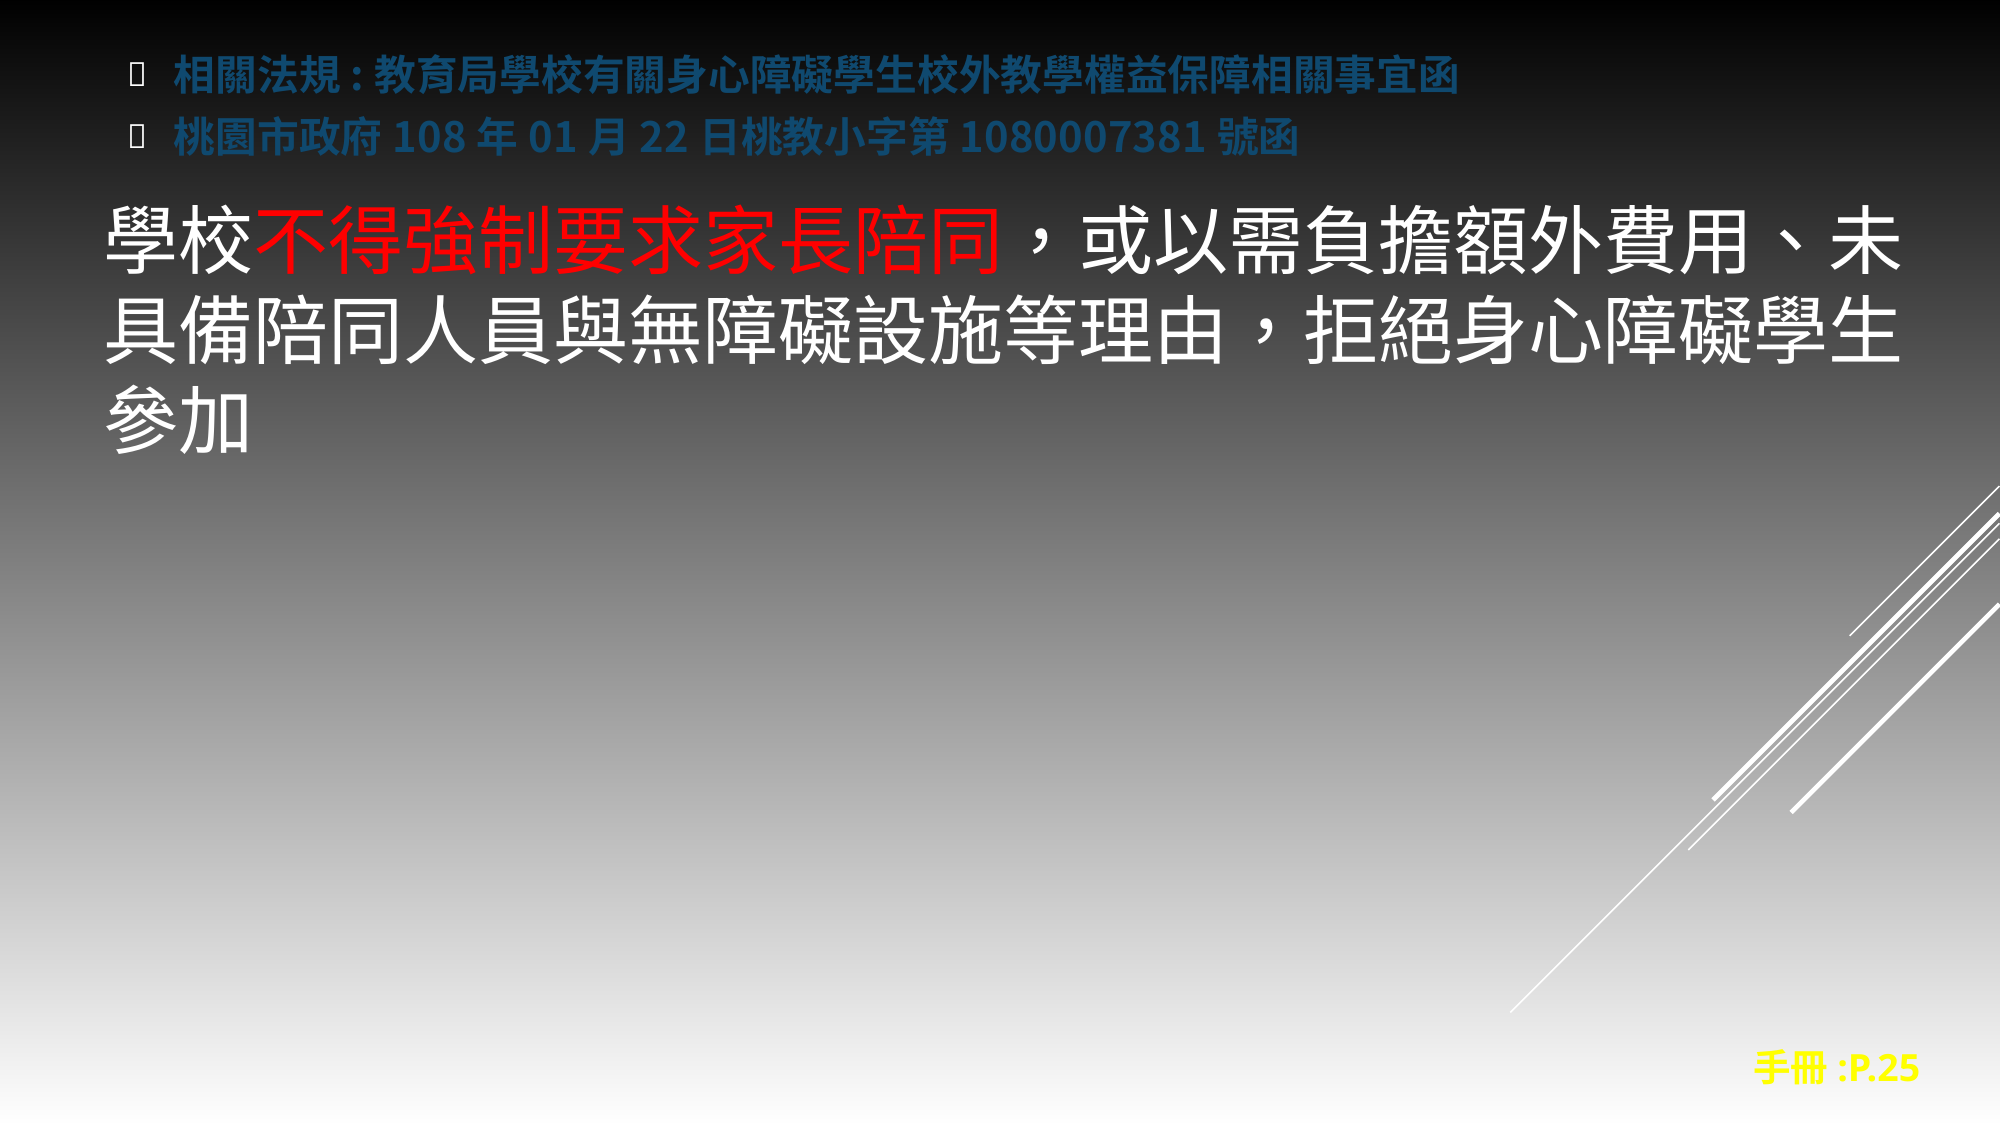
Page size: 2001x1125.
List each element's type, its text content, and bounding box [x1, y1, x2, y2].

list 相關法規:教育局學校有關身心障礙學生校外教學權益保障相關事宜函 桃園市政府108年01月22日桃教小字第1080007381號函 [112, 40, 1632, 187]
title 學校不得強制要求家長陪同，或以需負擔額外費用、未具備陪同人員與無障礙設施等理由，拒絕身心障礙學生參加 [89, 186, 1926, 699]
text_box 手冊:P.25 [1738, 1036, 1997, 1097]
